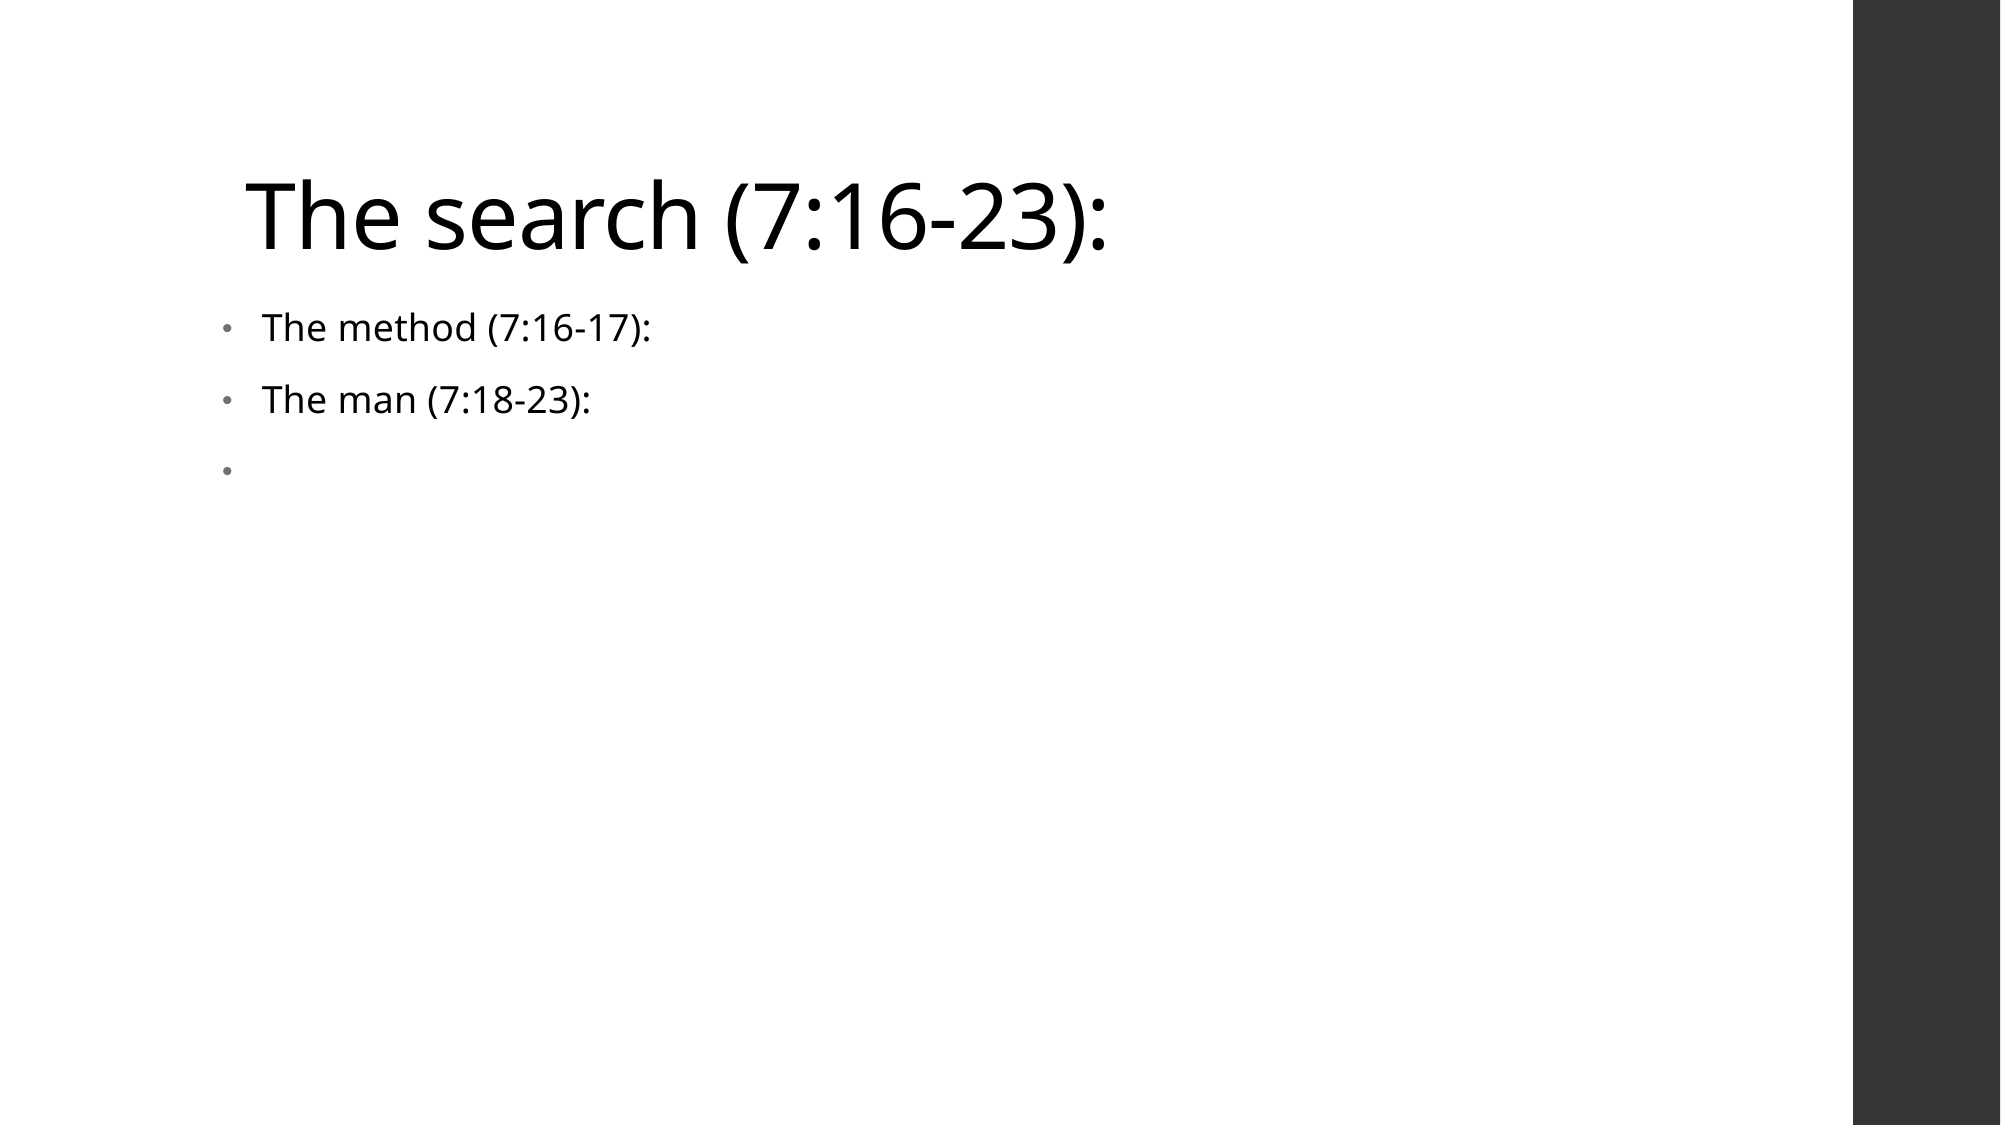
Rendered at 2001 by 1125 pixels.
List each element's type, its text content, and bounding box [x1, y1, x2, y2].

title The search (7:16-23): [206, 60, 1797, 278]
list The method (7:16-17): The man (7:18-23): [206, 299, 1617, 1014]
